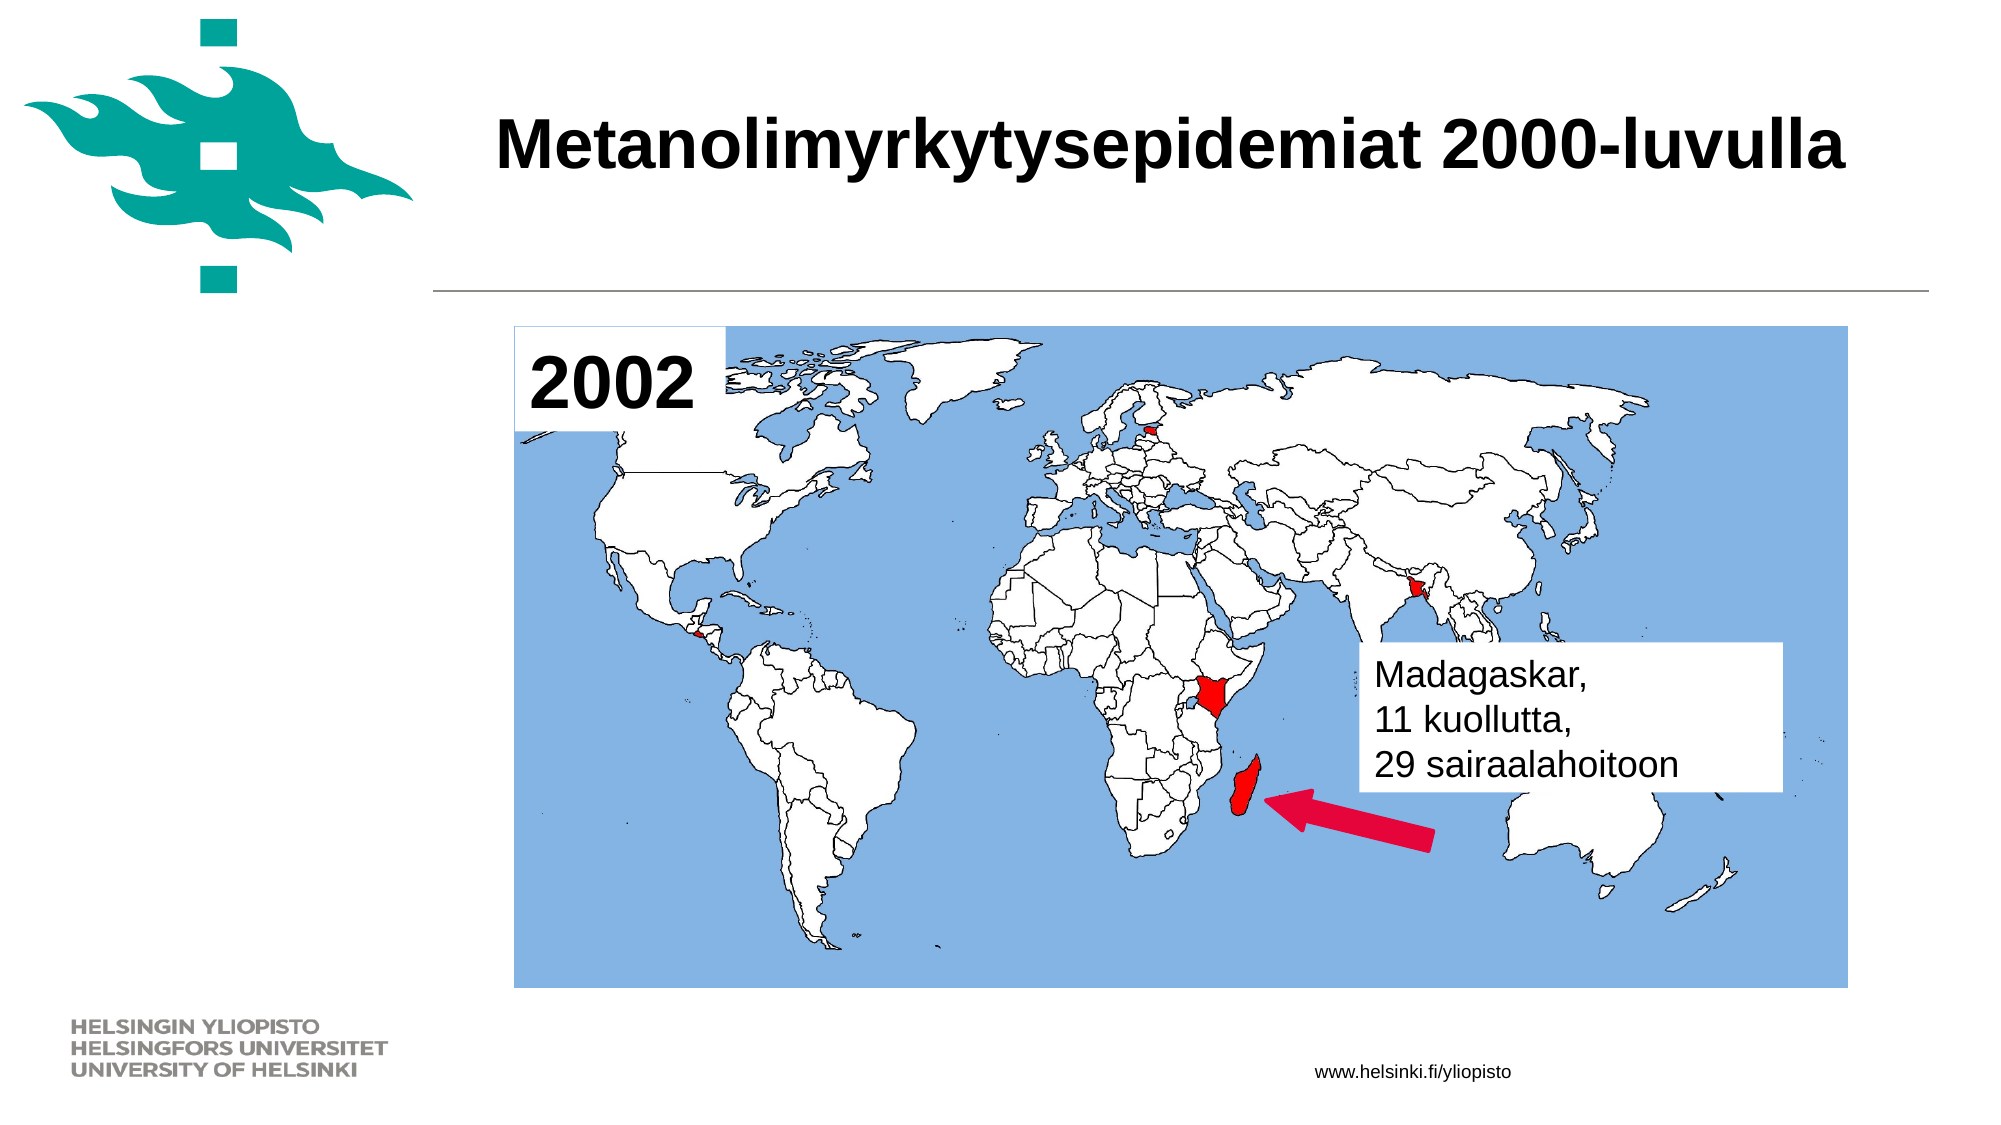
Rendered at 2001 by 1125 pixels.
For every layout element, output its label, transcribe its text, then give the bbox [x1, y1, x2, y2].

text_box 2002 [514, 326, 726, 432]
text_box Madagaskar, 11 kuollutta, 29 sairaalahoitoon [1359, 642, 1783, 793]
picture [70, 1017, 389, 1079]
title Metanolimyrkytysepidemiat 2000-luvulla [432, 90, 1930, 279]
picture [514, 326, 1848, 988]
text_box [1266, 790, 1434, 851]
